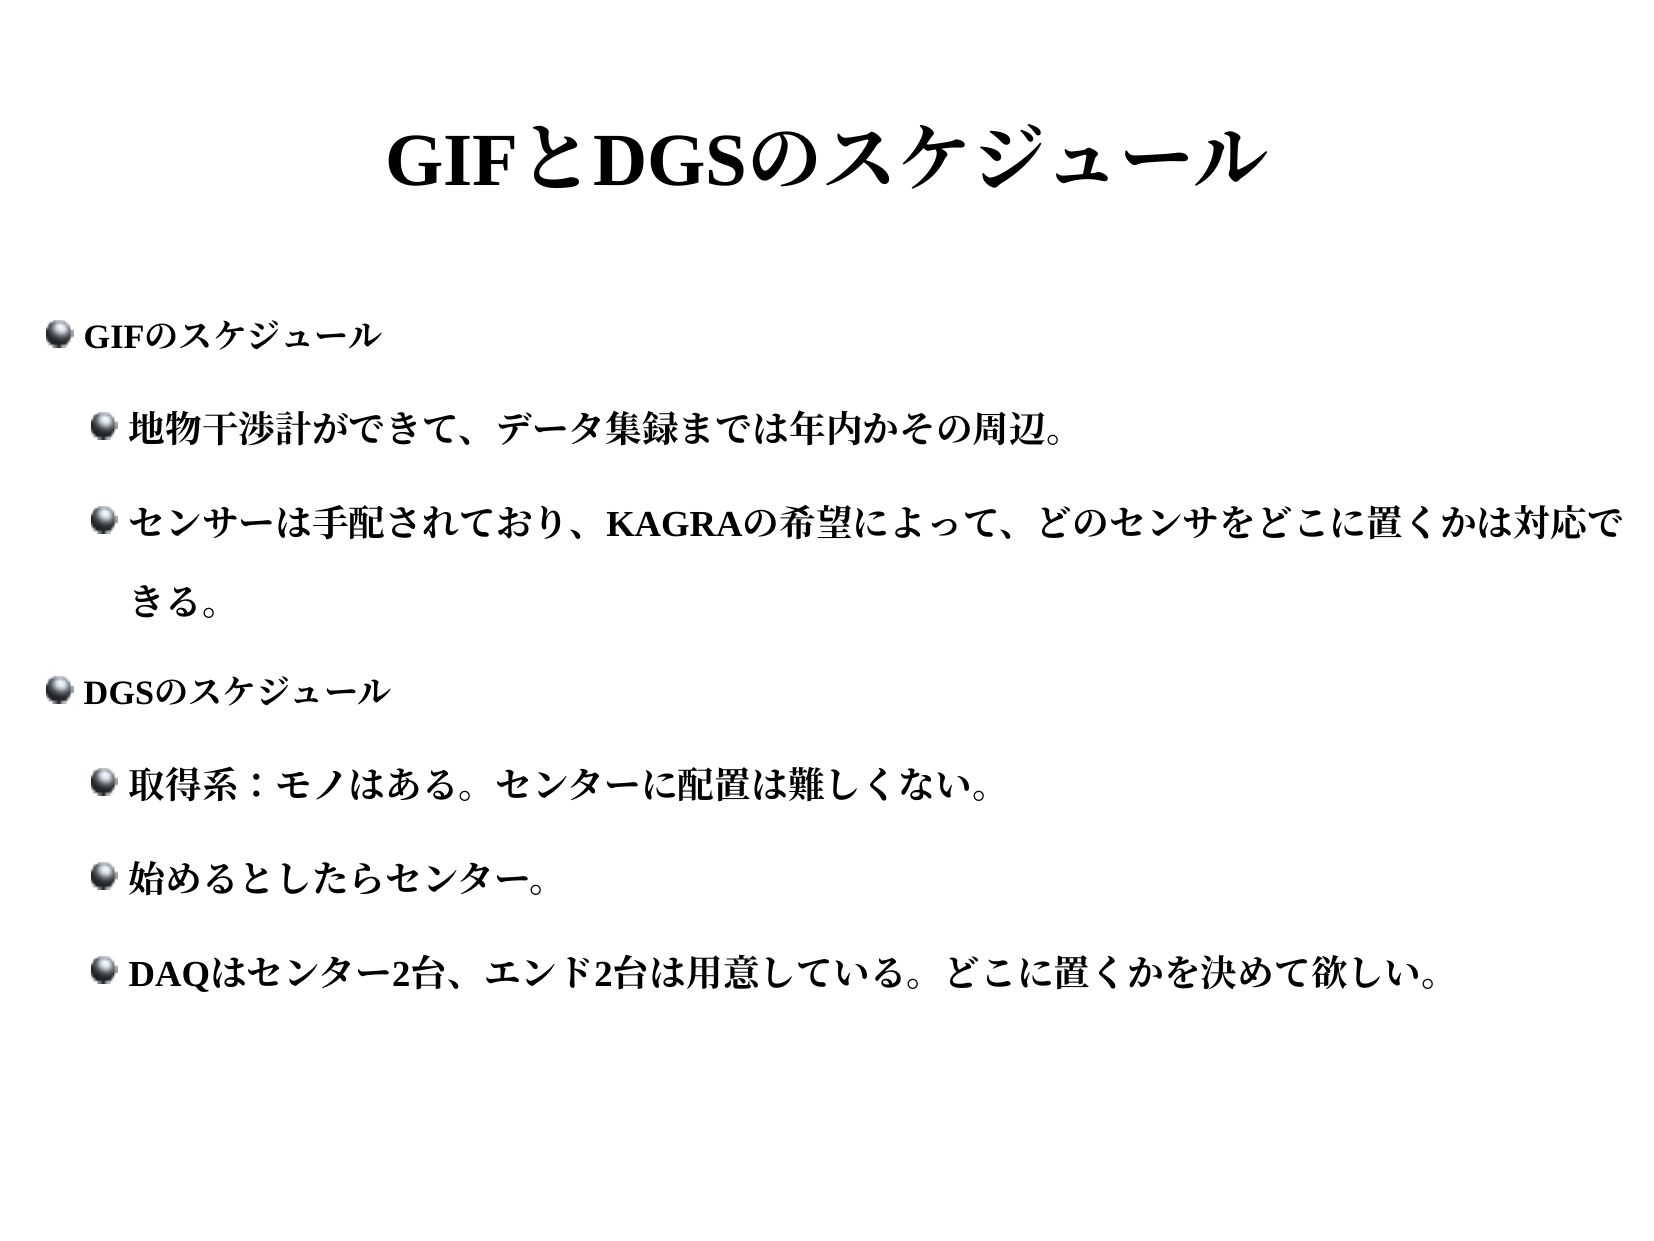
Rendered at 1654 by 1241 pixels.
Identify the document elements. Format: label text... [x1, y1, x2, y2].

list GIFのスケジュール 地物干渉計ができて、データ集録までは年内かその周辺。 センサーは手配されており、KAGRAの希望によって、どのセンサをどこに置くかは対応できる。 DGSのスケジュール 取得系：モノはある。センターに配置は難しくない。 始めるとしたらセンター。 DAQはセンター2台、エンド2台は用意している。どこに置くかを決めて欲しい。 [35, 284, 1642, 1004]
title GIFとDGSのスケジュール [82, 49, 1571, 257]
